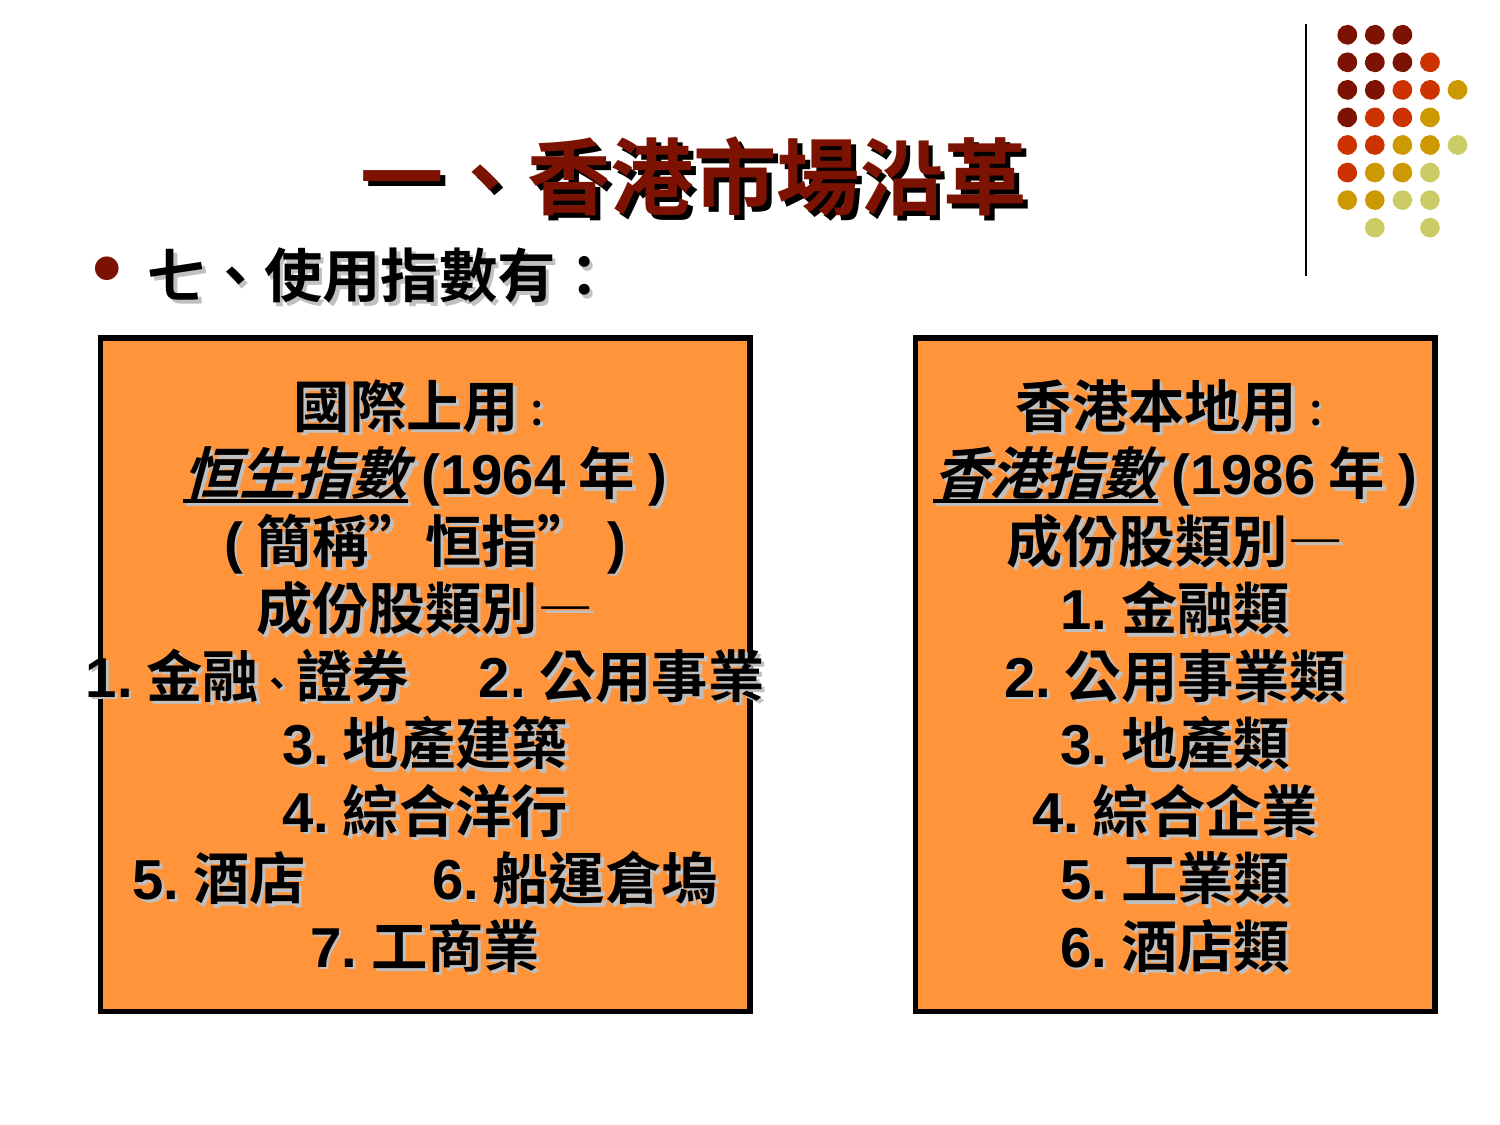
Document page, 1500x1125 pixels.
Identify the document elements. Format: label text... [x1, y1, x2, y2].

text_box 香港本地用： 香港指數(1986年) 成份股類別— 1.金融類 2.公用事業類 3.地產類 4.綜合企業 5.工業類 6.酒店類 [915, 337, 1435, 1012]
list 七、使用指數有： 及 [76, 231, 1427, 972]
title 一、香港市場沿革 [74, 20, 1313, 233]
text_box 國際上用： 恒生指數(1964年) (簡稱”恒指”) 成份股類別— 1.金融、證券 2.公用事業 3.地產建築 4.綜合洋行 5.酒店 6.船運倉塢 7.工商業 [100, 337, 751, 1012]
